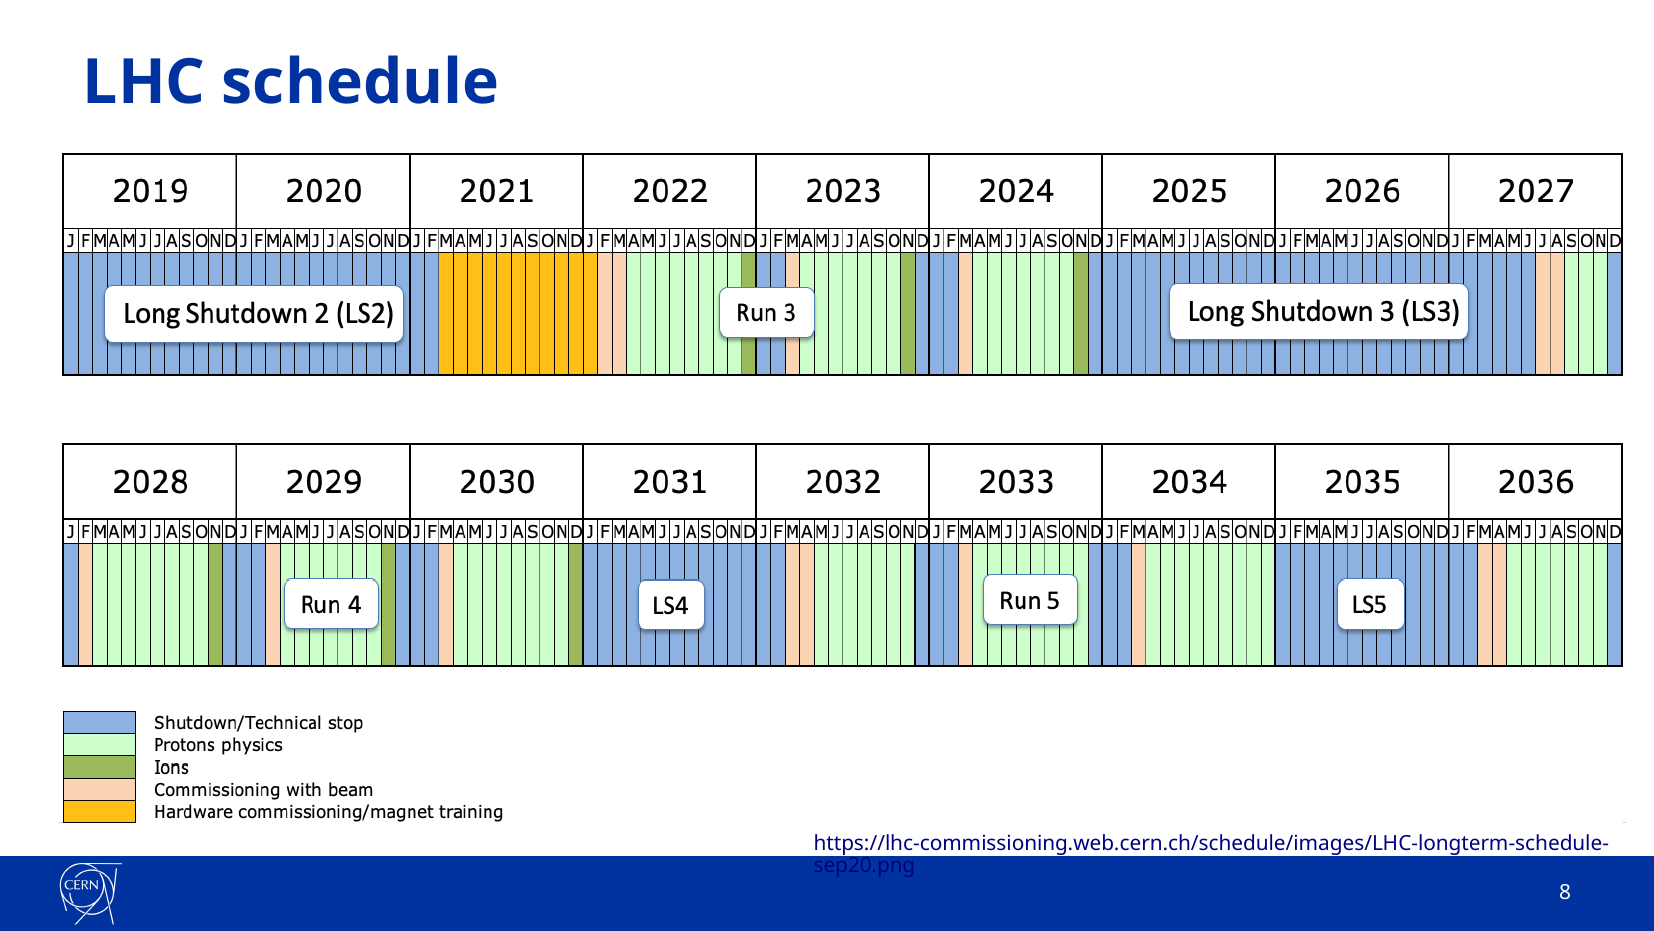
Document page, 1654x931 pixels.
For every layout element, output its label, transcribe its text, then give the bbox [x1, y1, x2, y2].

picture [56, 859, 127, 928]
text_box https://lhc-commissioning.web.cern.ch/schedule/images/LHC-longterm-schedule-sep20.png [798, 821, 1626, 863]
title LHC schedule [82, 37, 1571, 193]
picture [59, 150, 1626, 827]
